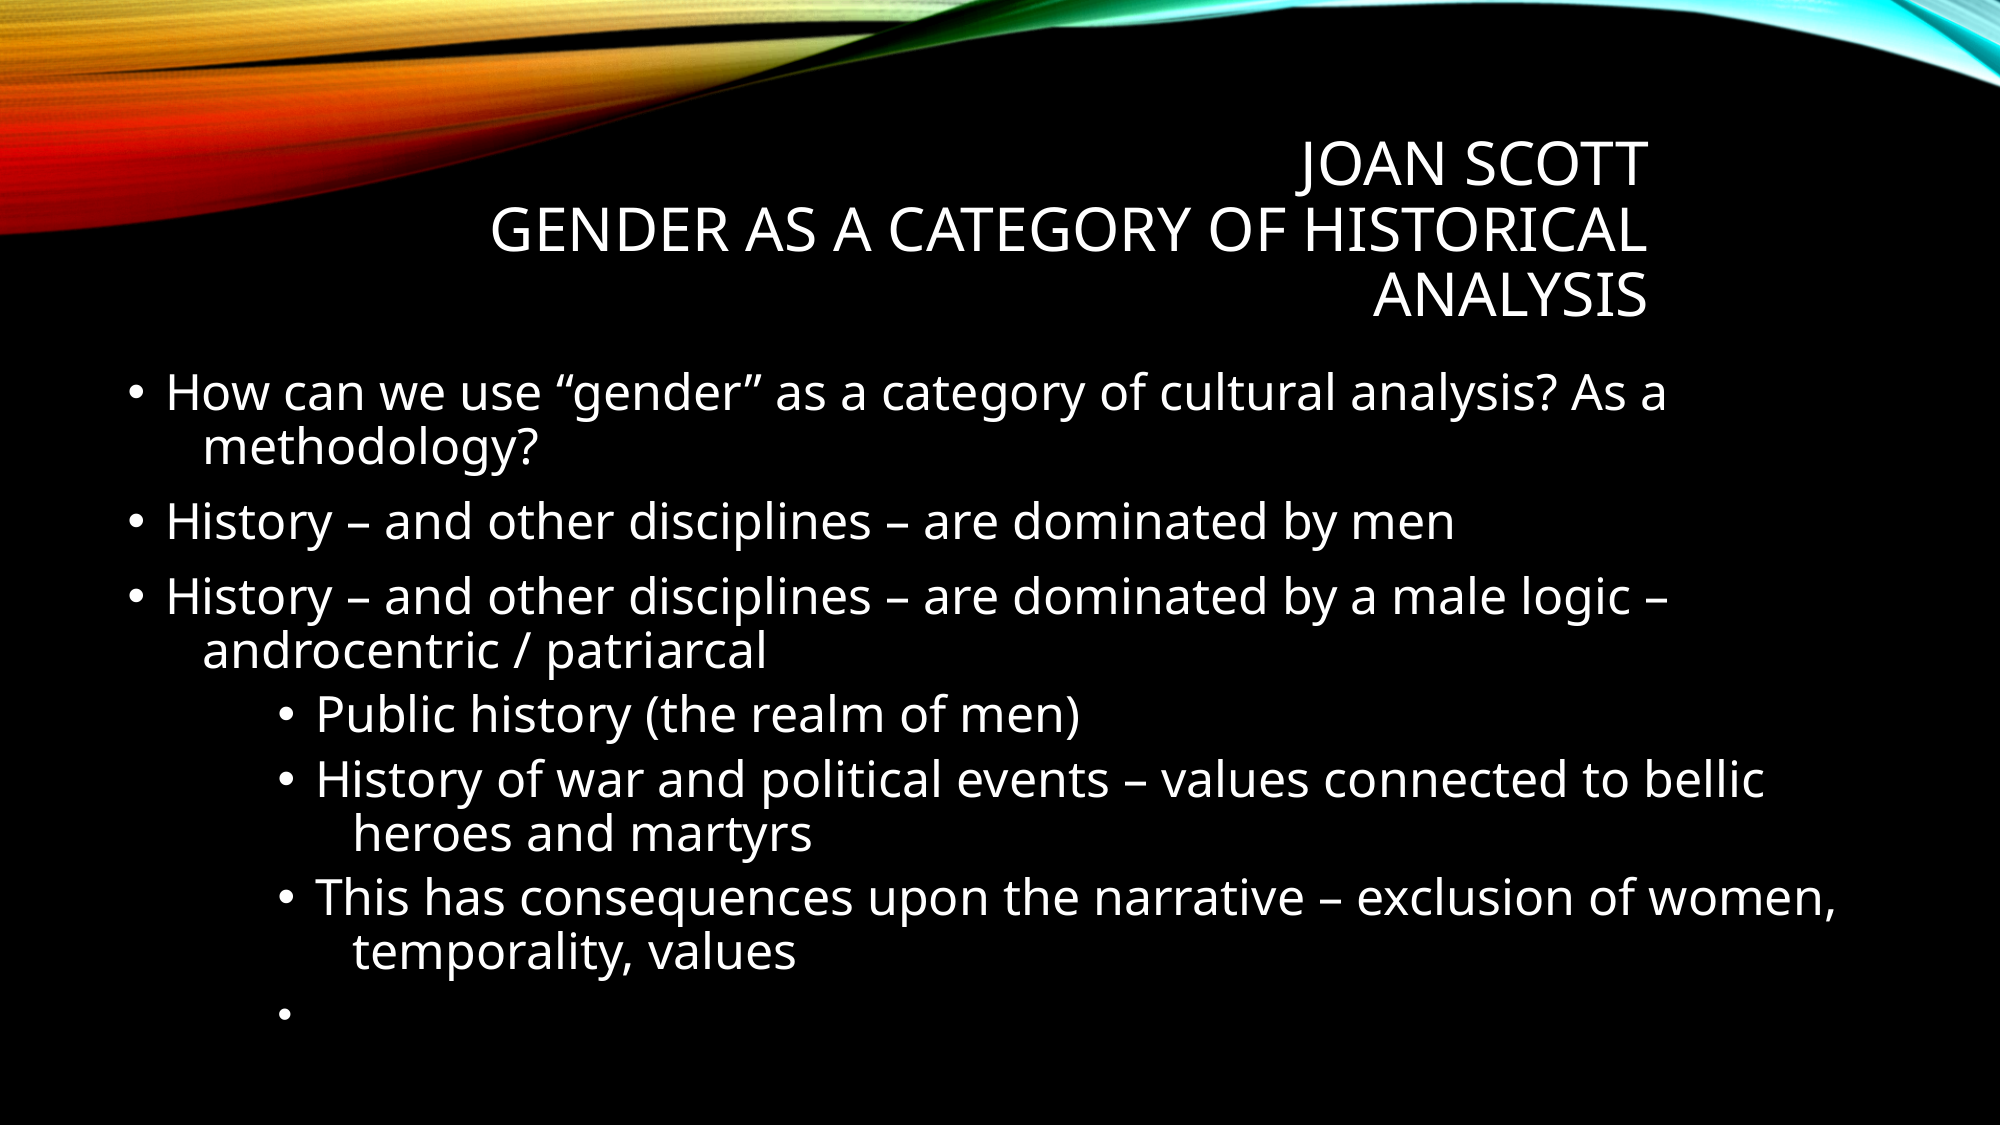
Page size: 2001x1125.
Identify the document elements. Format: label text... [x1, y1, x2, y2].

list How can we use “gender” as a category of cultural analysis? As a methodology? History – and other disciplines – are dominated by men History – and other disciplines – are dominated by a male logic – androcentric / patriarcal Public history (the realm of men) History of war and political events – values connected to bellic heroes and martyrs This has consequences upon the narrative – exclusion of women, temporality, values [112, 360, 1888, 1021]
title Joan Scott Gender as a category of historical analysis [474, 125, 1888, 338]
